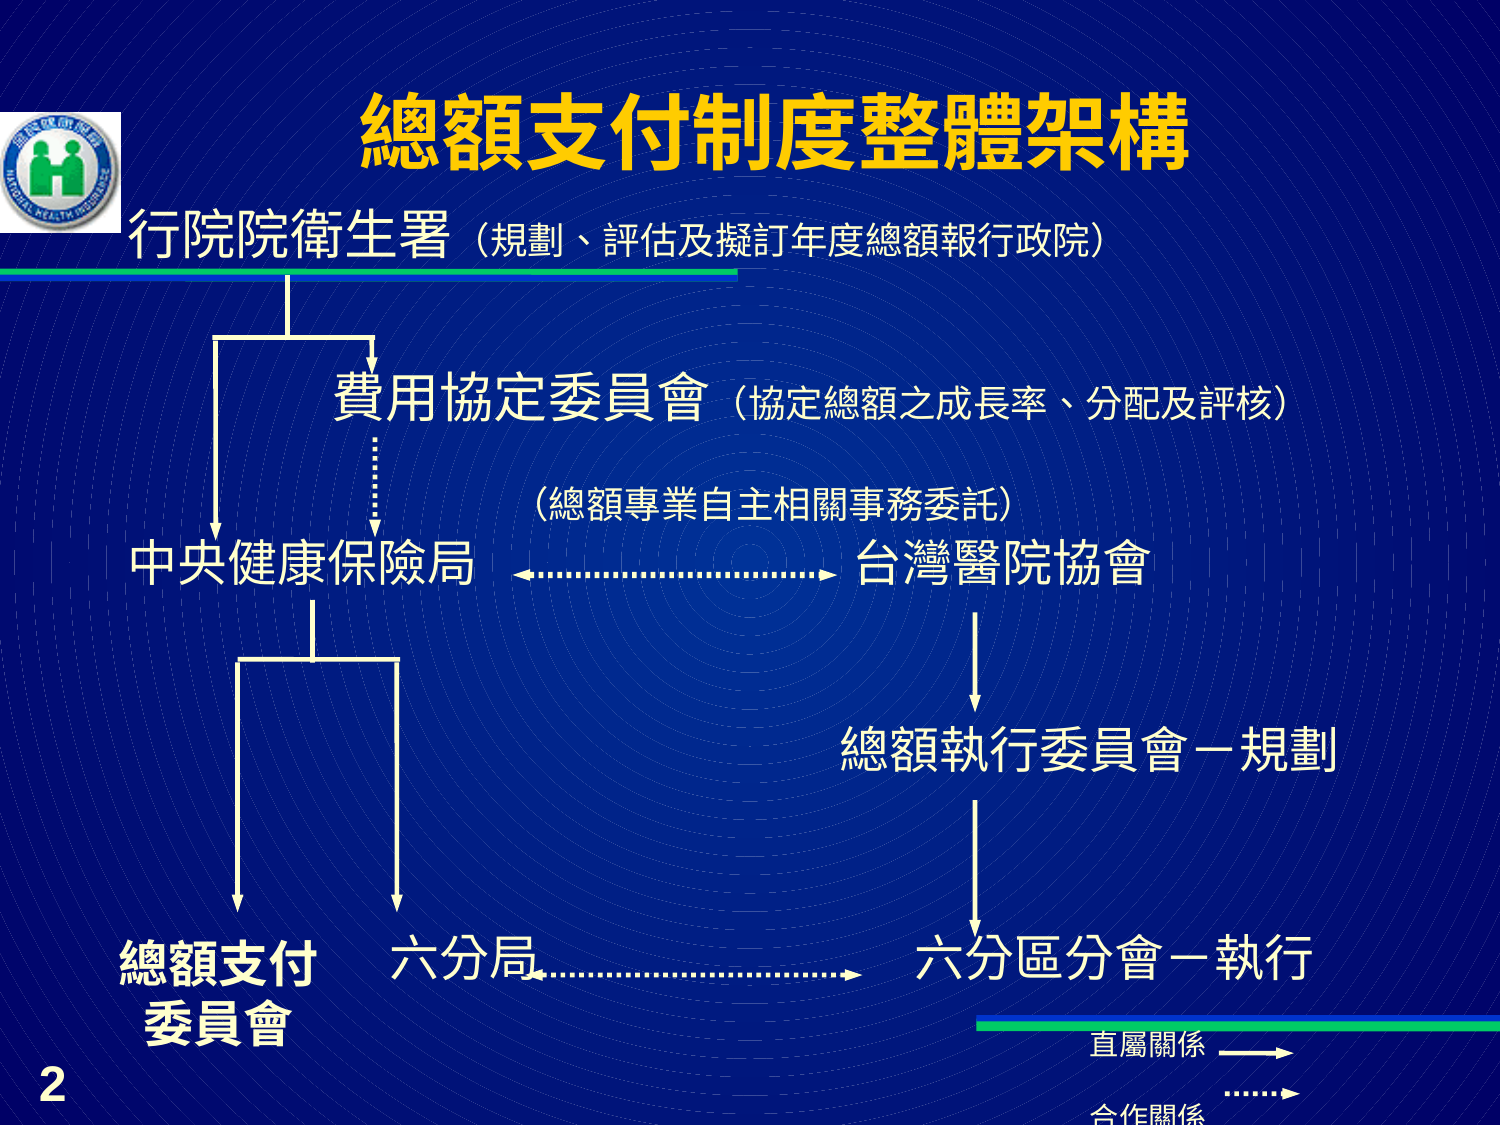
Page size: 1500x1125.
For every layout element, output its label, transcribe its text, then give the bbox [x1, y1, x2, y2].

text_box [23, 1043, 337, 1119]
text_box 總額支付制度整體架構 [112, 38, 1438, 188]
text_box 總額支付委員會 [99, 924, 338, 1060]
text_box 行院院衛生署（規劃、評估及擬訂年度總額報行政院） 費用協定委員會（協定總額之成長率、分配及評核） （總額專業自主相關事務委託） 中央健康保險局 台灣醫院協會 總額執行委員會－規劃 六分局 六分區分會－執行 [112, 200, 1412, 988]
text_box 直屬關係 合作關係 [1074, 1025, 1363, 1125]
